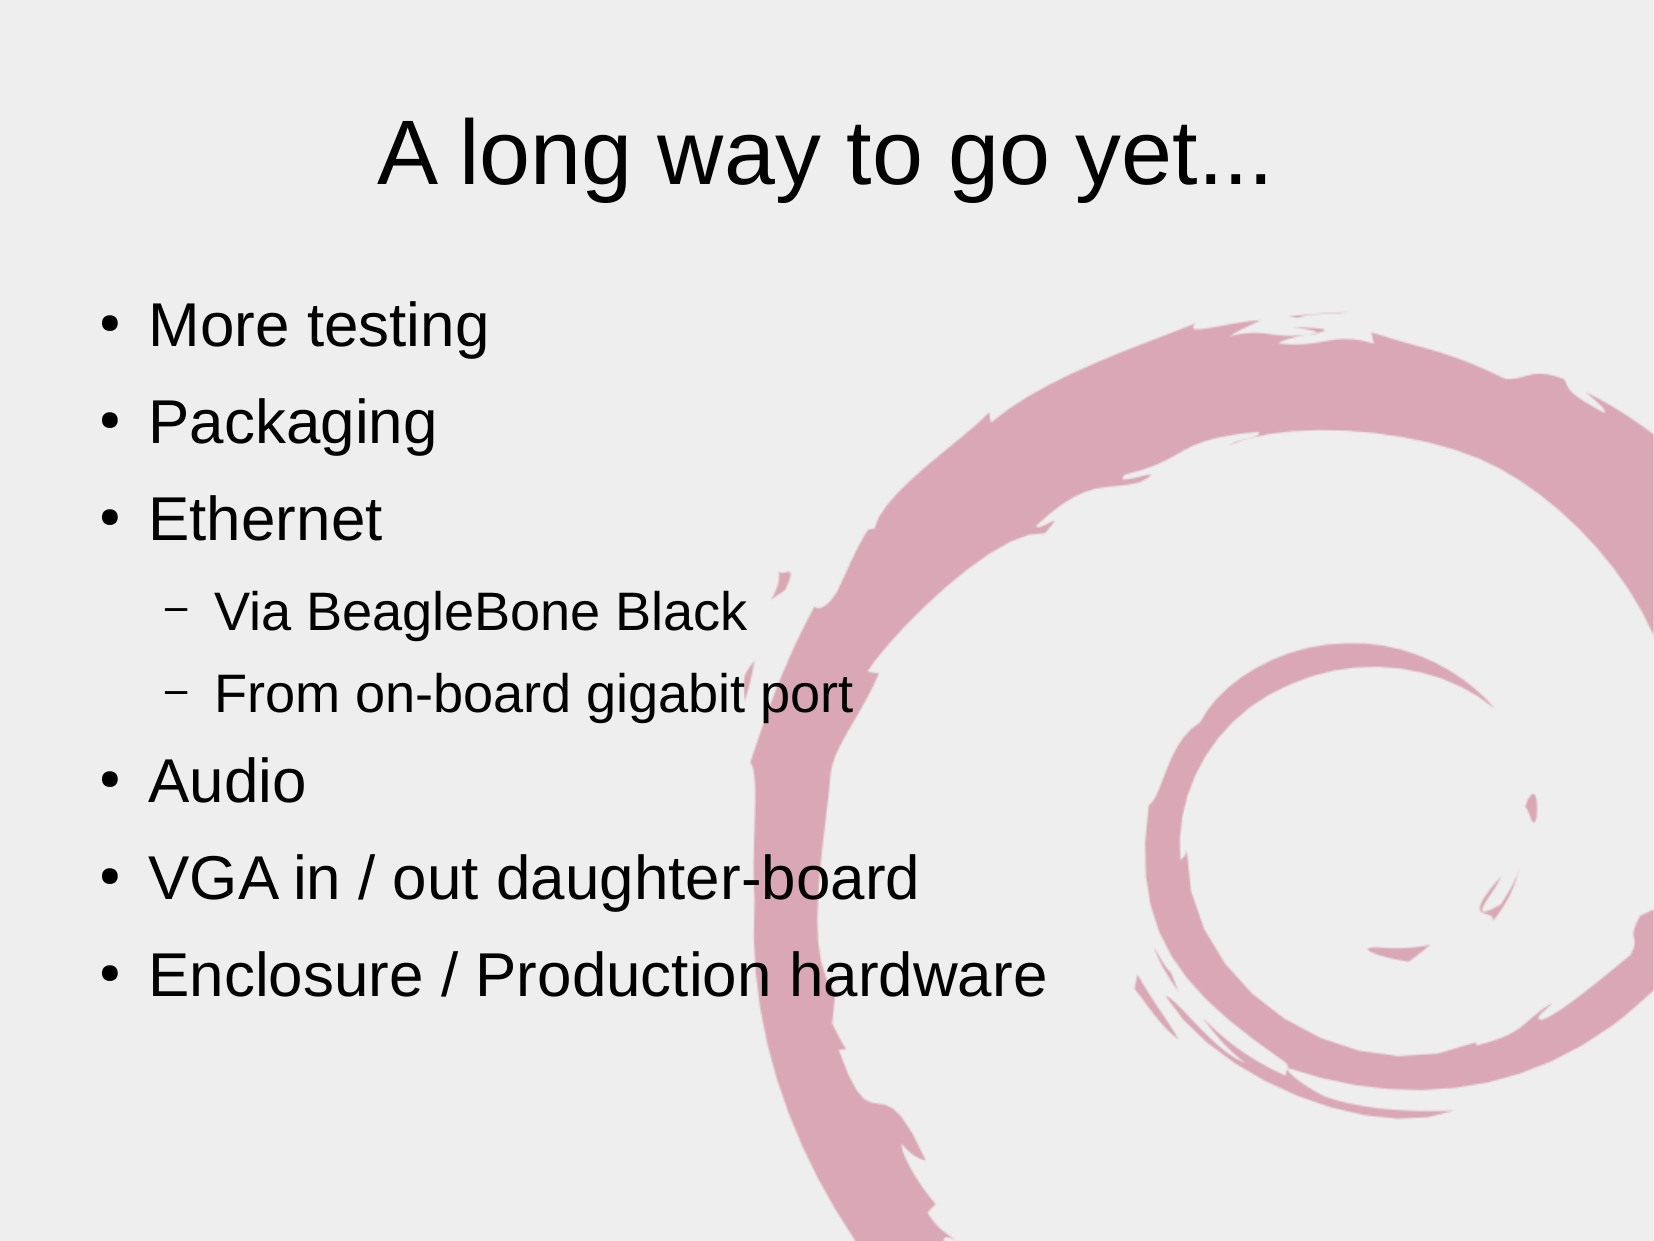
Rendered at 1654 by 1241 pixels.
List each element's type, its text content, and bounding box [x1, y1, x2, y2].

picture [0, 0, 1654, 1241]
list More testing Packaging Ethernet Via BeagleBone Black From on-board gigabit port Audio VGA in / out daughter-board Enclosure / Production hardware [82, 290, 1571, 1010]
title A long way to go yet... [82, 49, 1571, 257]
